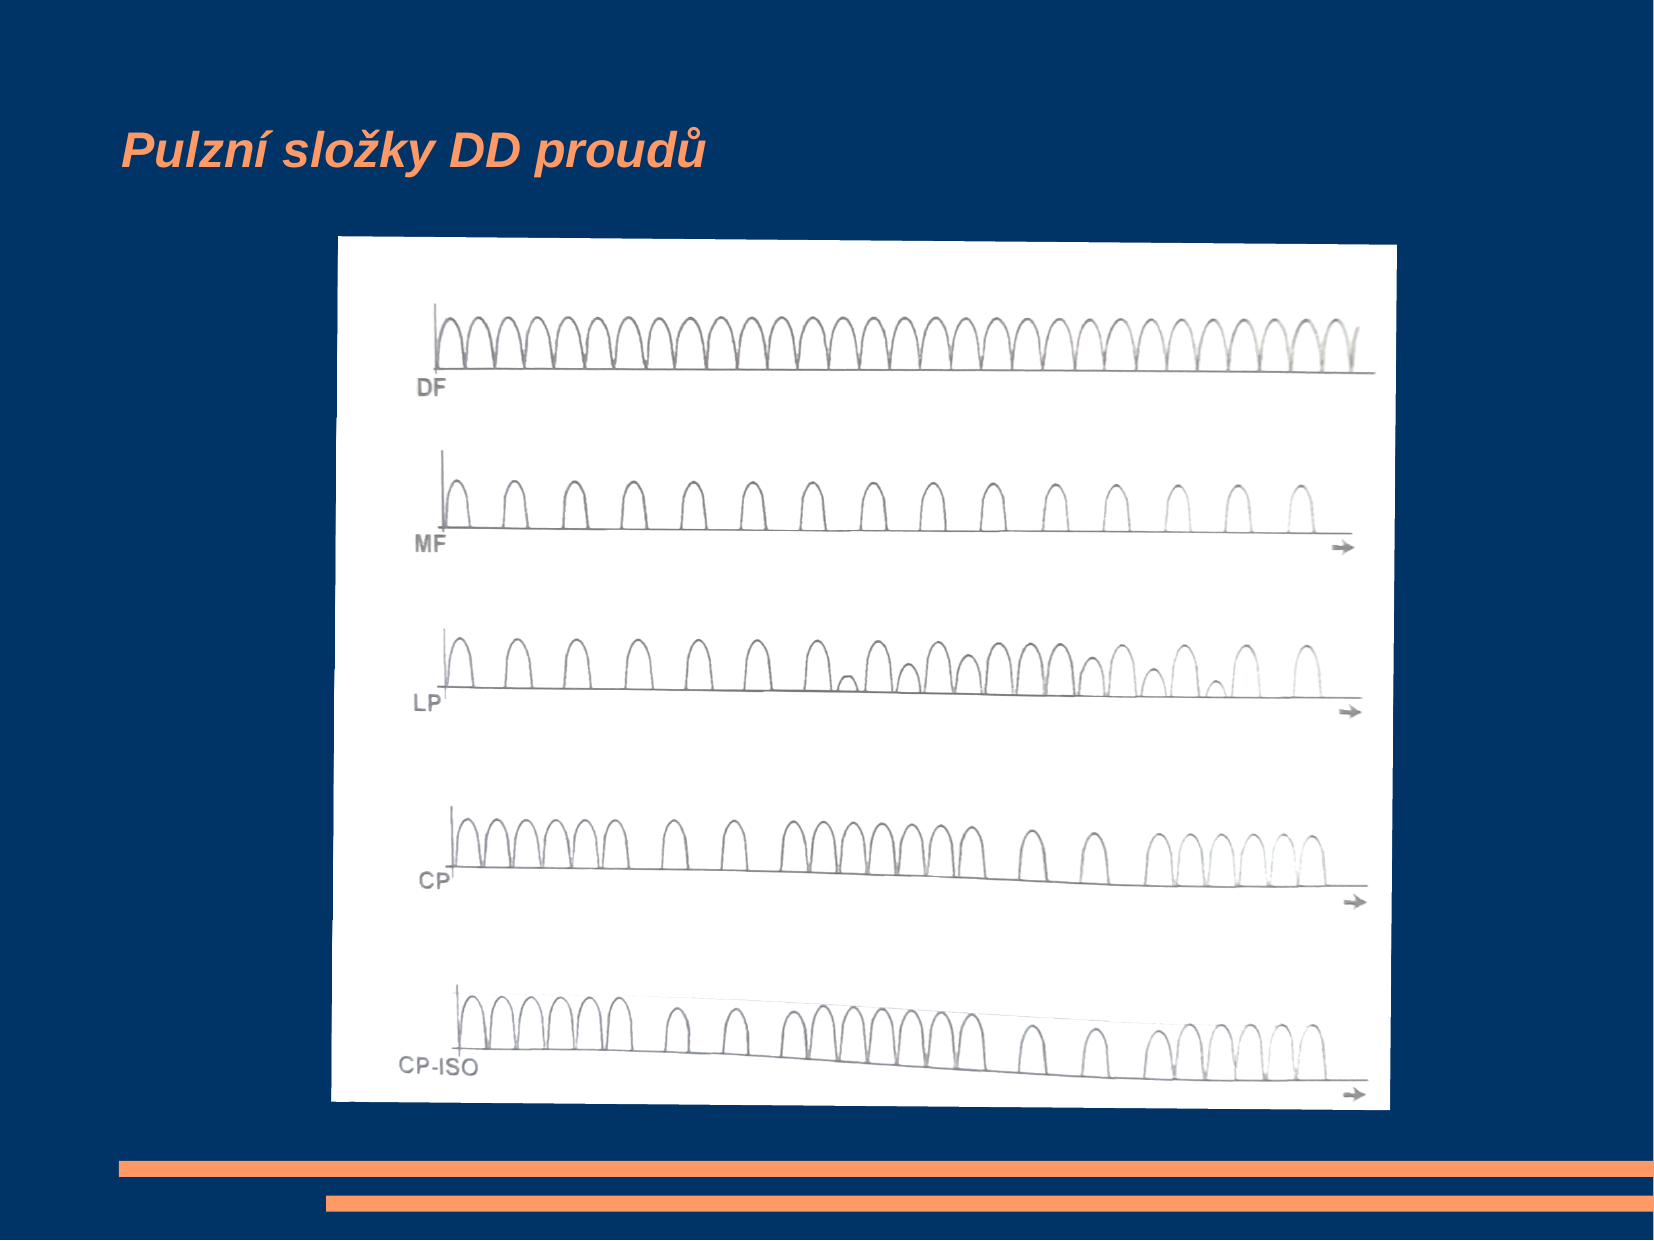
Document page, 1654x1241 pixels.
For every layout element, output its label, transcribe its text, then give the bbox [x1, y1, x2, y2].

title Pulzní složky DD proudů [121, 46, 1534, 254]
picture [330, 236, 1397, 1111]
